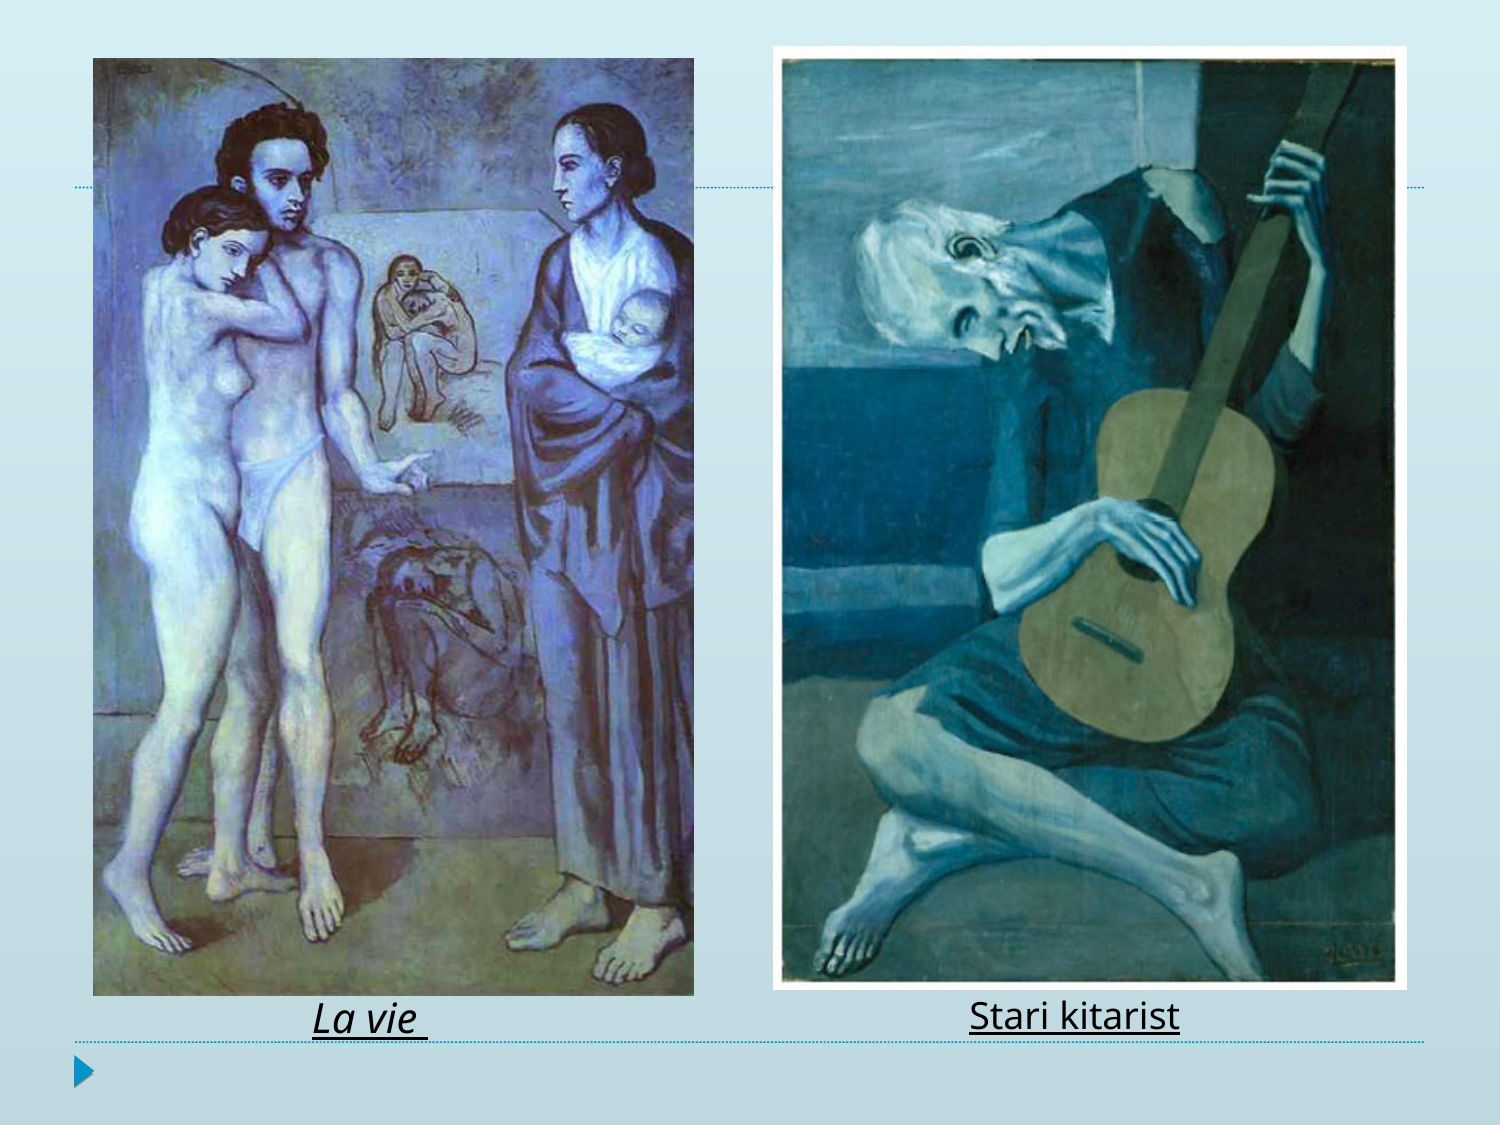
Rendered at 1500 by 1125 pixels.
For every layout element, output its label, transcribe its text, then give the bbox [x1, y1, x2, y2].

text_box Stari kitarist [954, 984, 1196, 1045]
picture [773, 46, 1407, 990]
picture [93, 58, 695, 997]
text_box La vie [297, 984, 443, 1050]
